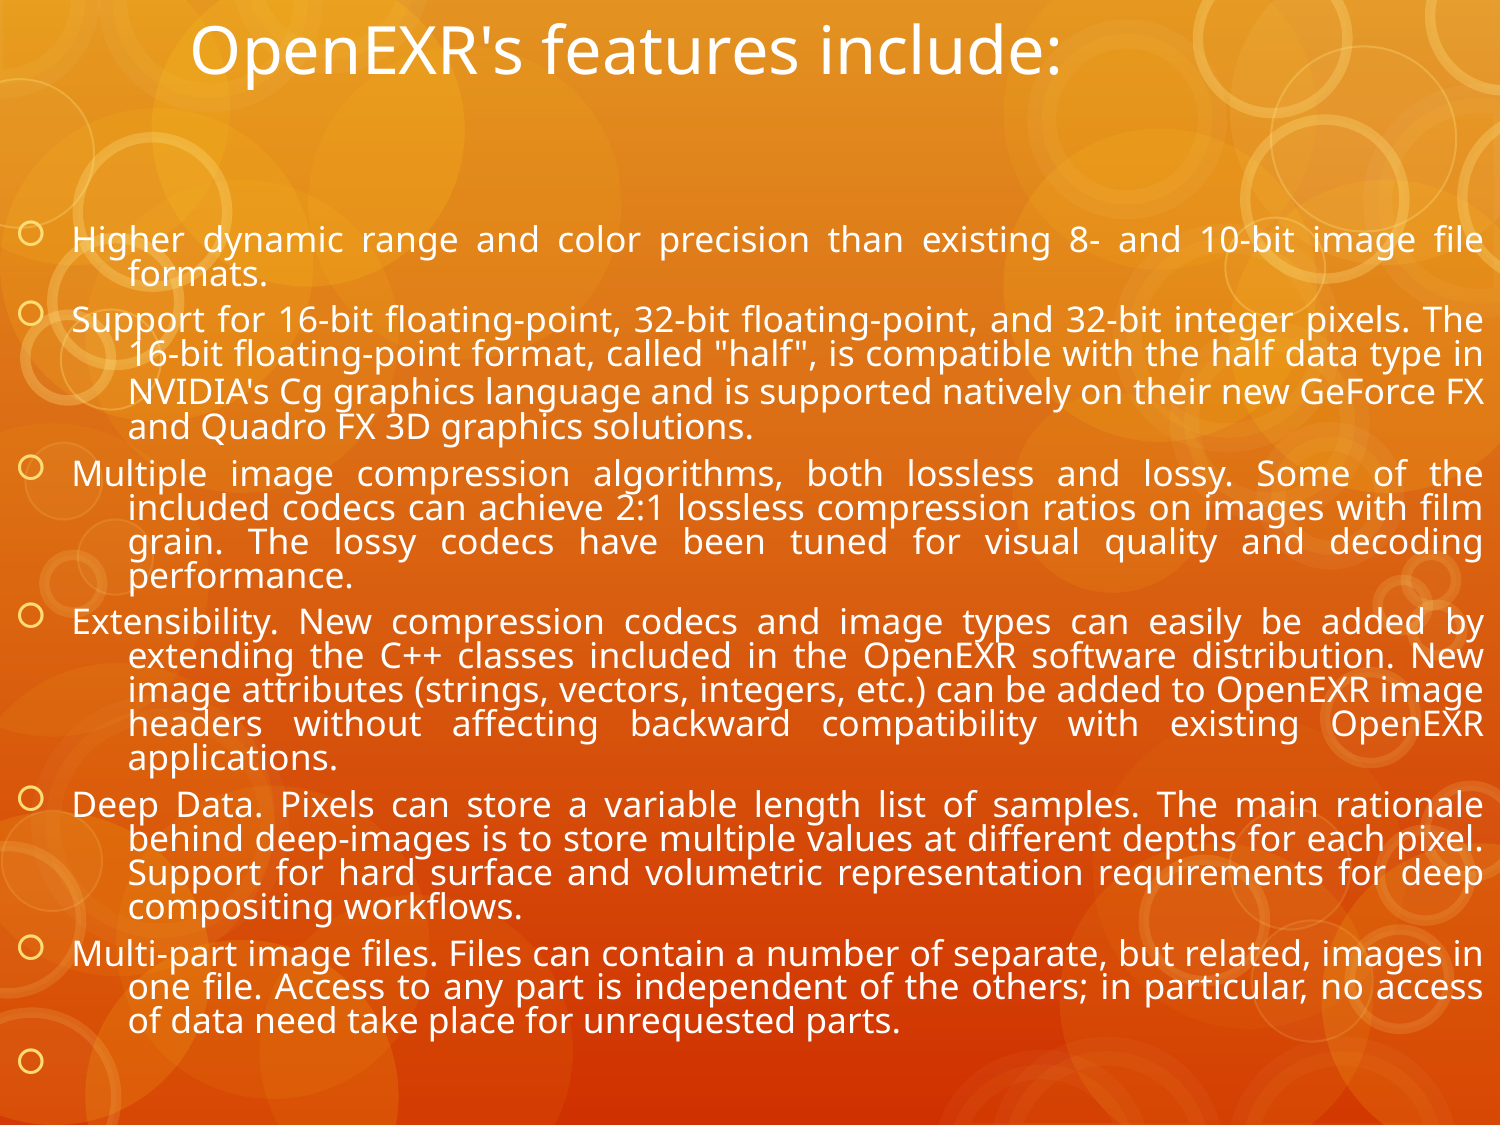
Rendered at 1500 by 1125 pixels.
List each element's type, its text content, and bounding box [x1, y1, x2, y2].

list Higher dynamic range and color precision than existing 8- and 10-bit image file formats. Support for 16-bit floating-point, 32-bit floating-point, and 32-bit integer pixels. The 16-bit floating-point format, called "half", is compatible with the half data type in NVIDIA's Cg graphics language and is supported natively on their new GeForce FX and Quadro FX 3D graphics solutions. Multiple image compression algorithms, both lossless and lossy. Some of the included codecs can achieve 2:1 lossless compression ratios on images with film grain. The lossy codecs have been tuned for visual quality and decoding performance. Extensibility. New compression codecs and image types can easily be added by extending the C++ classes included in the OpenEXR software distribution. New image attributes (strings, vectors, integers, etc.) can be added to OpenEXR image headers without affecting backward compatibility with existing OpenEXR applications. Deep Data. Pixels can store a variable length list of samples. The main rationale behind deep-images is to store multiple values at different depths for each pixel. Support for hard surface and volumetric representation requirements for deep compositing workflows. Multi-part image files. Files can contain a number of separate, but related, images in one file. Access to any part is independent of the others; in particular, no access of data need take place for unrequested parts. [0, 187, 1500, 1125]
title OpenEXR's features include: [174, 0, 1344, 152]
